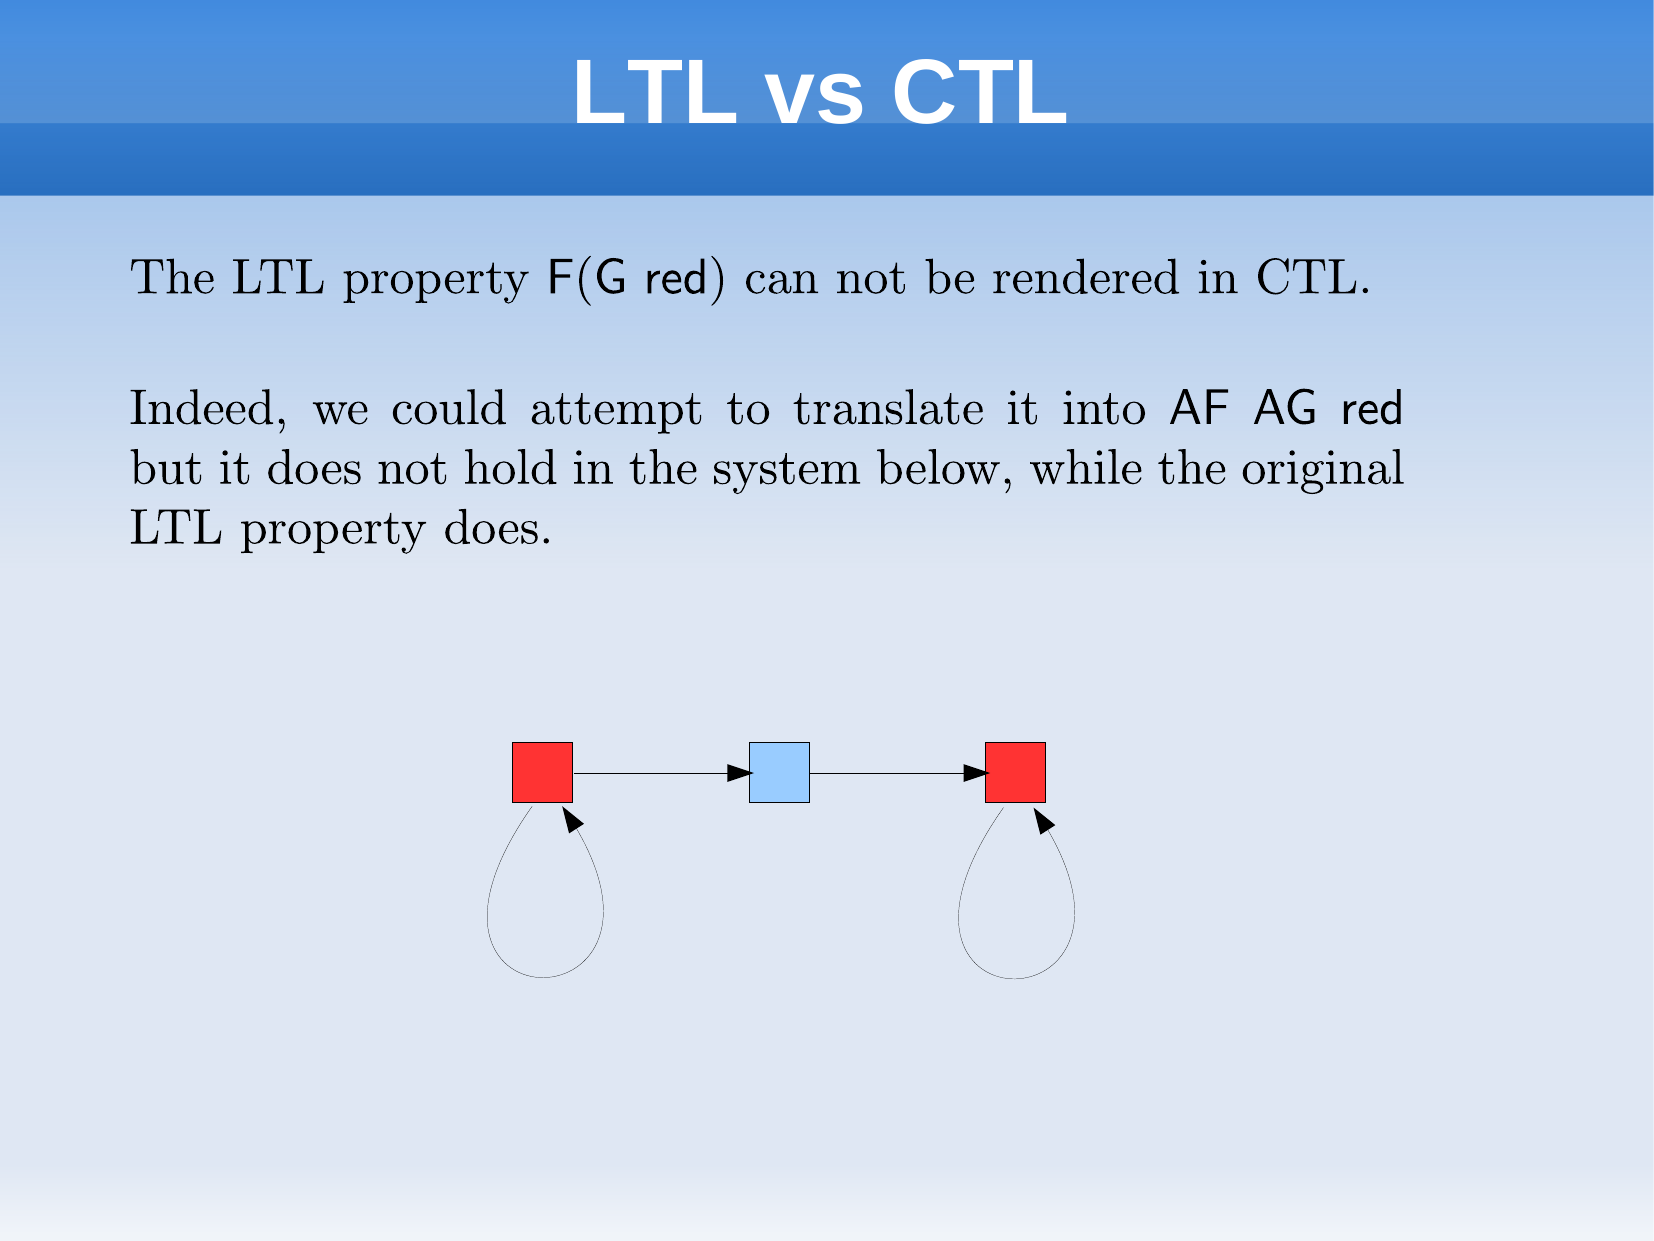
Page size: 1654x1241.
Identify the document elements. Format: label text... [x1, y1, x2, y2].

text_box [749, 742, 810, 803]
title LTL vs CTL [76, 0, 1565, 188]
text_box [129, 255, 1405, 554]
text_box [512, 742, 573, 803]
picture [0, 0, 1654, 1241]
text_box [985, 742, 1046, 803]
